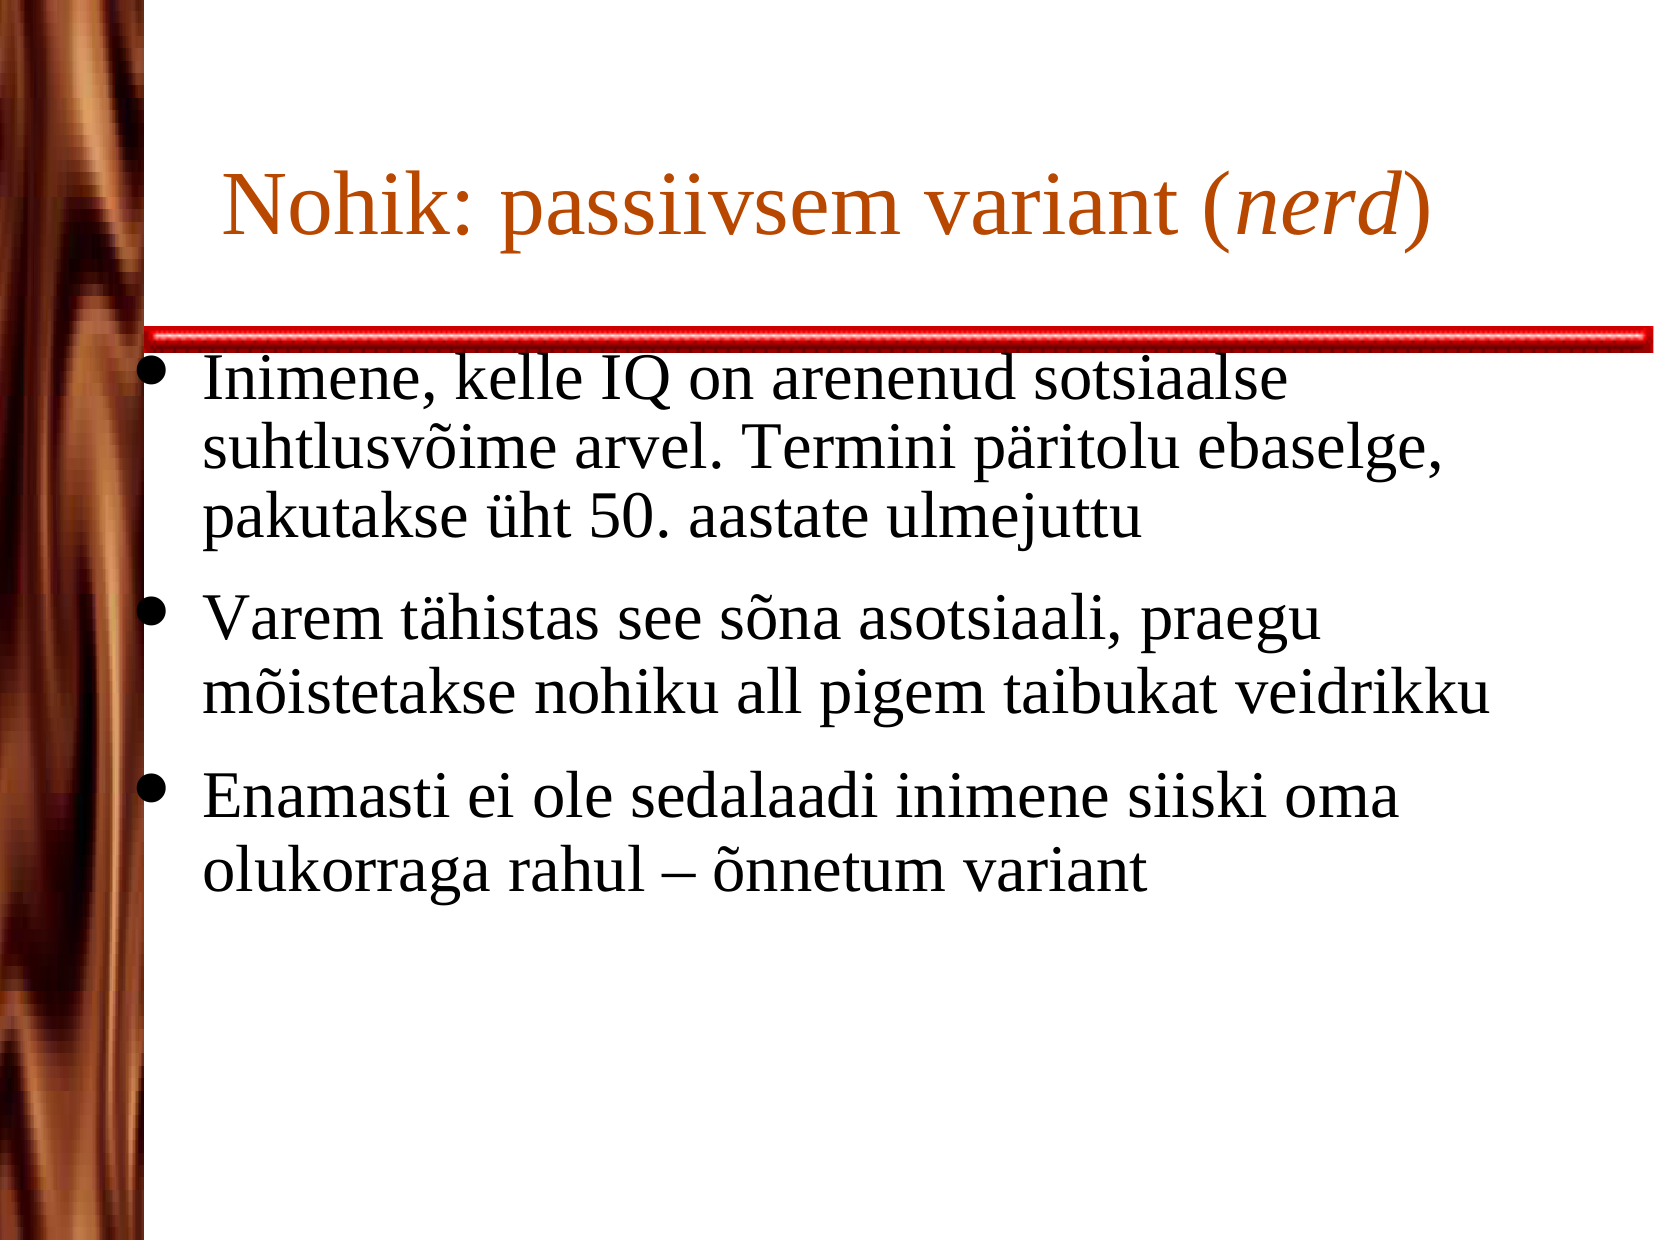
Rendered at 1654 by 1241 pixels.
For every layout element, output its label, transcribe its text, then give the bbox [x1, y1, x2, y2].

list Inimene, kelle IQ on arenenud sotsiaalse suhtlusvõime arvel. Termini päritolu ebaselge, pakutakse üht 50. aastate ulmejuttu Varem tähistas see sõna asotsiaali, praegu mõistetakse nohiku all pigem taibukat veidrikku Enamasti ei ole sedalaadi inimene siiski oma olukorraga rahul – õnnetum variant [121, 344, 1534, 1126]
picture [0, 0, 1654, 1240]
title Nohik: passiivsem variant (nerd) [121, 102, 1534, 310]
